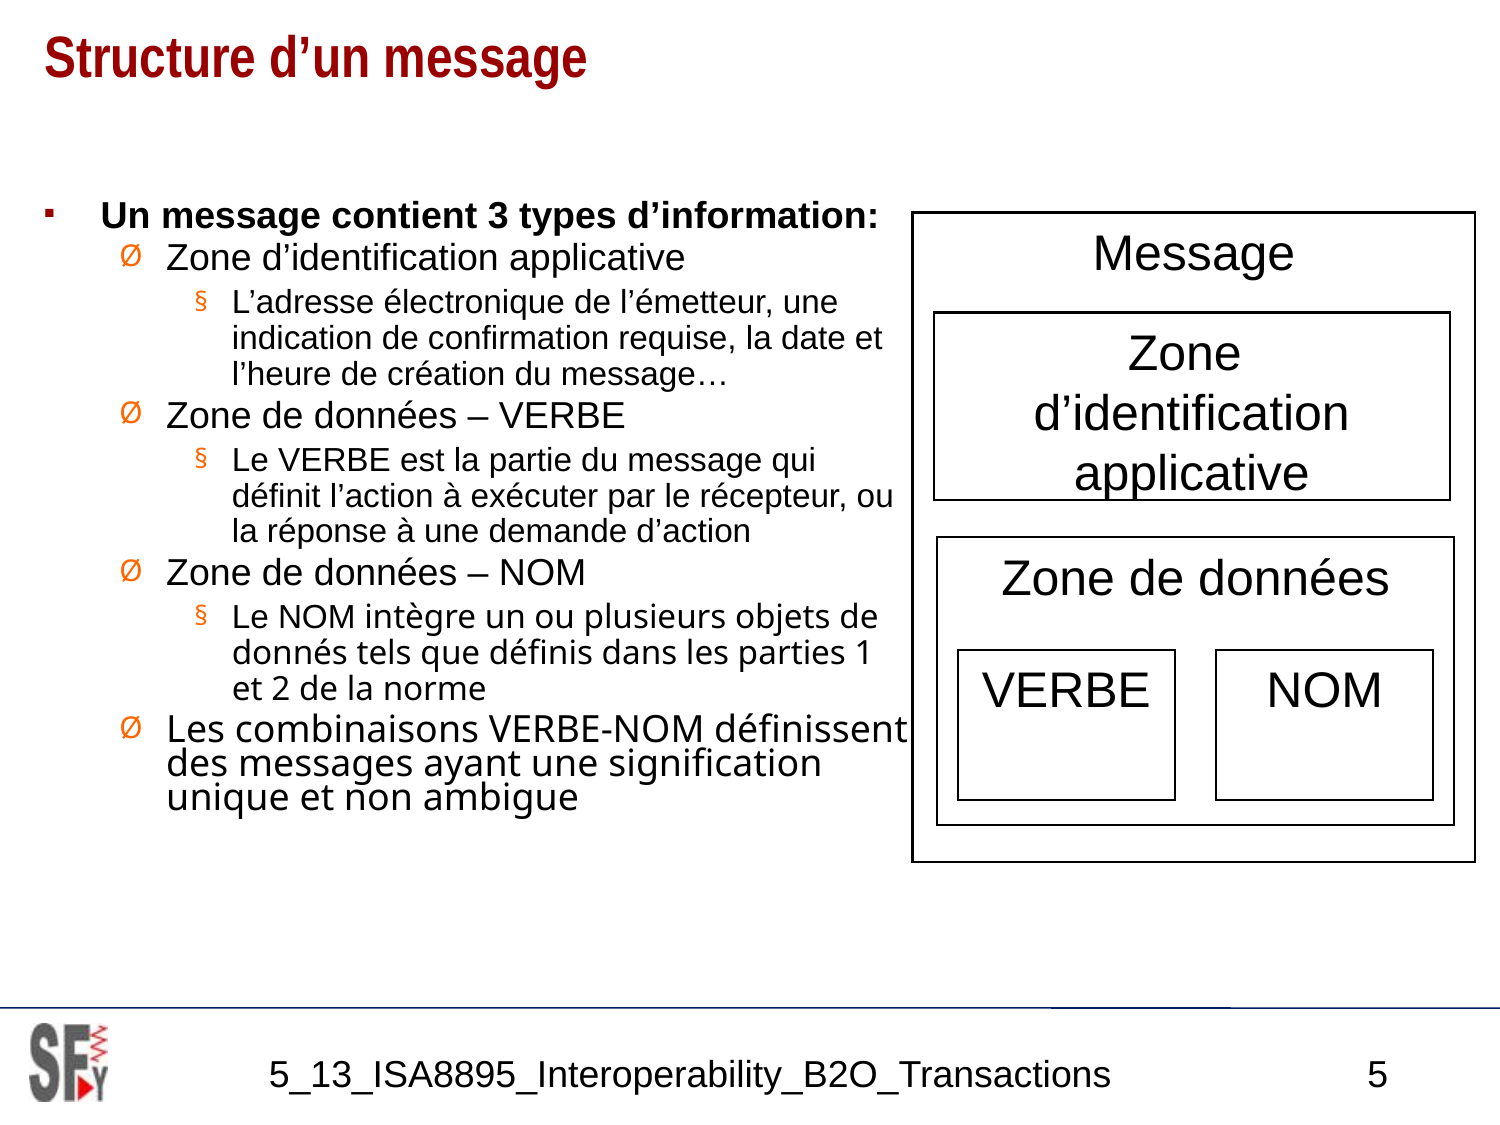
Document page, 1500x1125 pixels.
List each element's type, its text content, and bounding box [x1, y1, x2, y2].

text_box VERBE [958, 649, 1175, 800]
footer 5_13_ISA8895_Interoperability_B2O_Transactions [253, 1034, 1336, 1103]
title Structure d’un message [29, 12, 1471, 138]
picture [29, 1023, 108, 1102]
text_box Zone de données [937, 537, 1454, 825]
text_box Message [912, 212, 1475, 863]
list Un message contient 3 types d’information: Zone d’identification applicative L’adresse électronique de l’émetteur, une indication de confirmation requise, la date et l’heure de création du message… Zone de données – VERBE Le VERBE est la partie du message qui définit l’action à exécuter par le récepteur, ou la réponse à une demande d’action Zone de données – NOM Le NOM intègre un ou plusieurs objets de donnés tels que définis dans les parties 1 et 2 de la norme Les combinaisons VERBE-NOM définissent des messages ayant une signification unique et non ambigue [29, 184, 929, 988]
slide_number <numéro> [1352, 1034, 1490, 1103]
text_box NOM [1216, 649, 1434, 800]
text_box Zone d’identification applicative [933, 312, 1450, 500]
